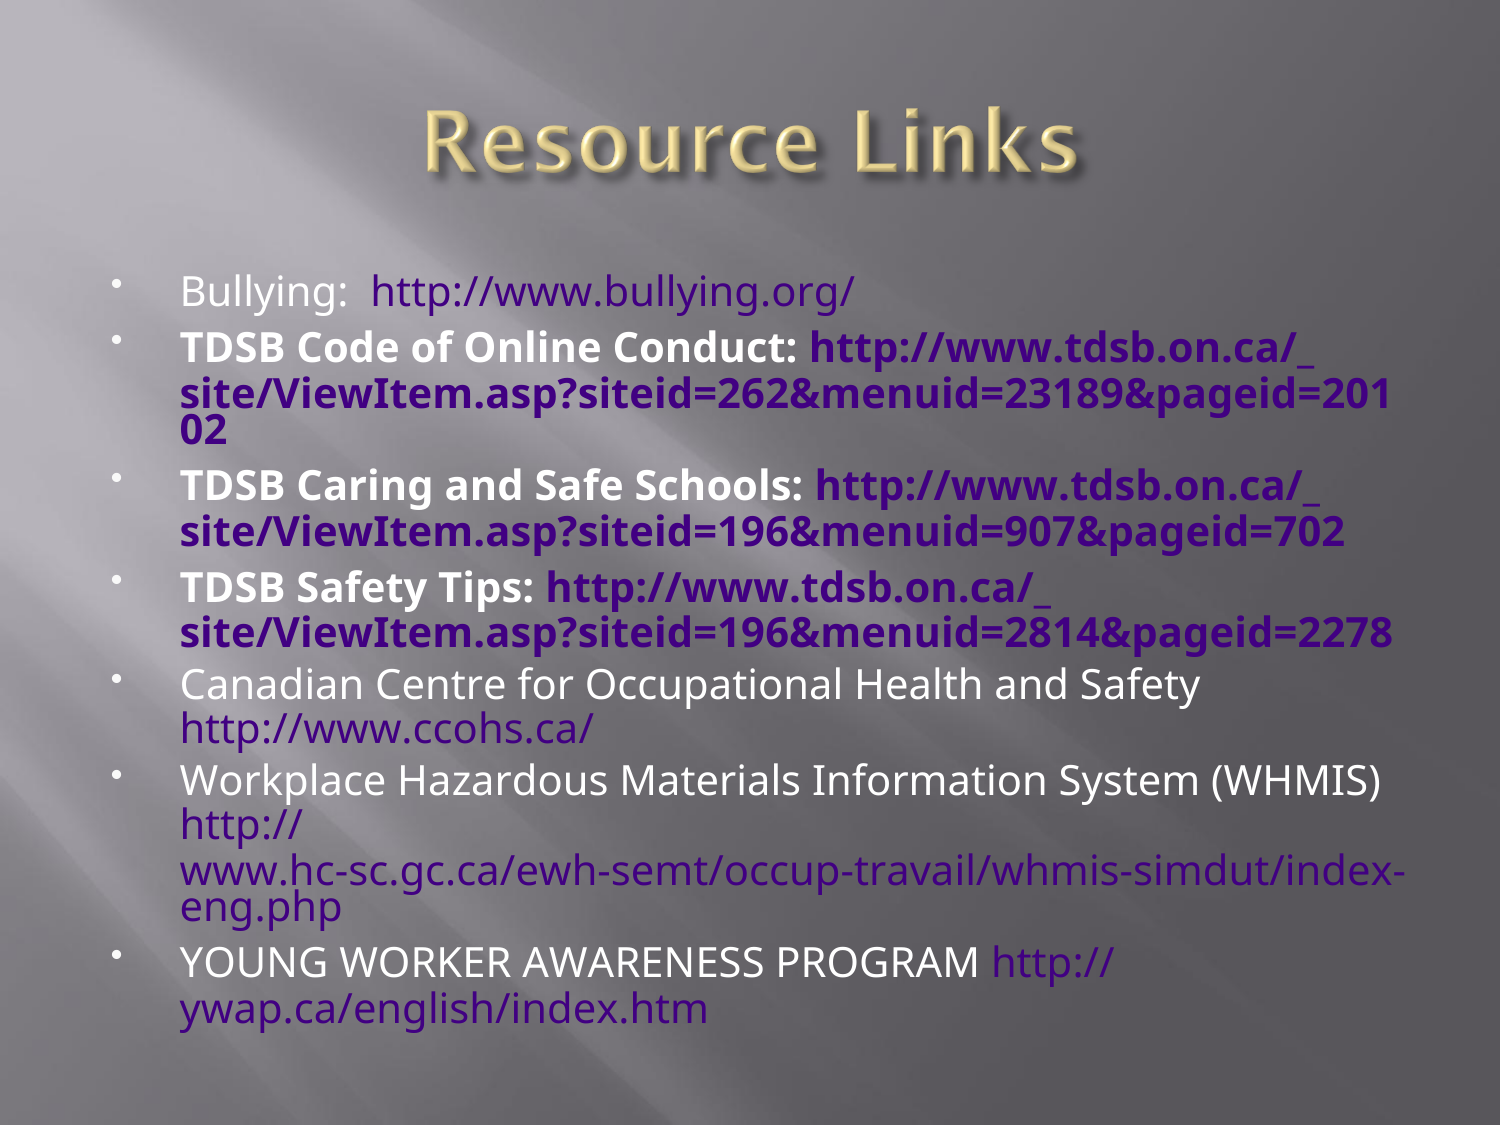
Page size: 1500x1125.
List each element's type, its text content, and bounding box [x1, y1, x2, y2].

text_box [75, 45, 1426, 262]
list Bullying: http://www.bullying.org/ TDSB Code of Online Conduct: http://www.tdsb.on.ca/_site/ViewItem.asp?siteid=262&menuid=23189&pageid=20102 TDSB Caring and Safe Schools: http://www.tdsb.on.ca/_site/ViewItem.asp?siteid=196&menuid=907&pageid=702 TDSB Safety Tips: http://www.tdsb.on.ca/_site/ViewItem.asp?siteid=196&menuid=2814&pageid=2278 Canadian Centre for Occupational Health and Safety http://www.ccohs.ca/ Workplace Hazardous Materials Information System (WHMIS) http://www.hc-sc.gc.ca/ewh-semt/occup-travail/whmis-simdut/index-eng.php YOUNG WORKER AWARENESS PROGRAM http://ywap.ca/english/index.htm [75, 262, 1426, 1110]
picture [0, 0, 1500, 1125]
